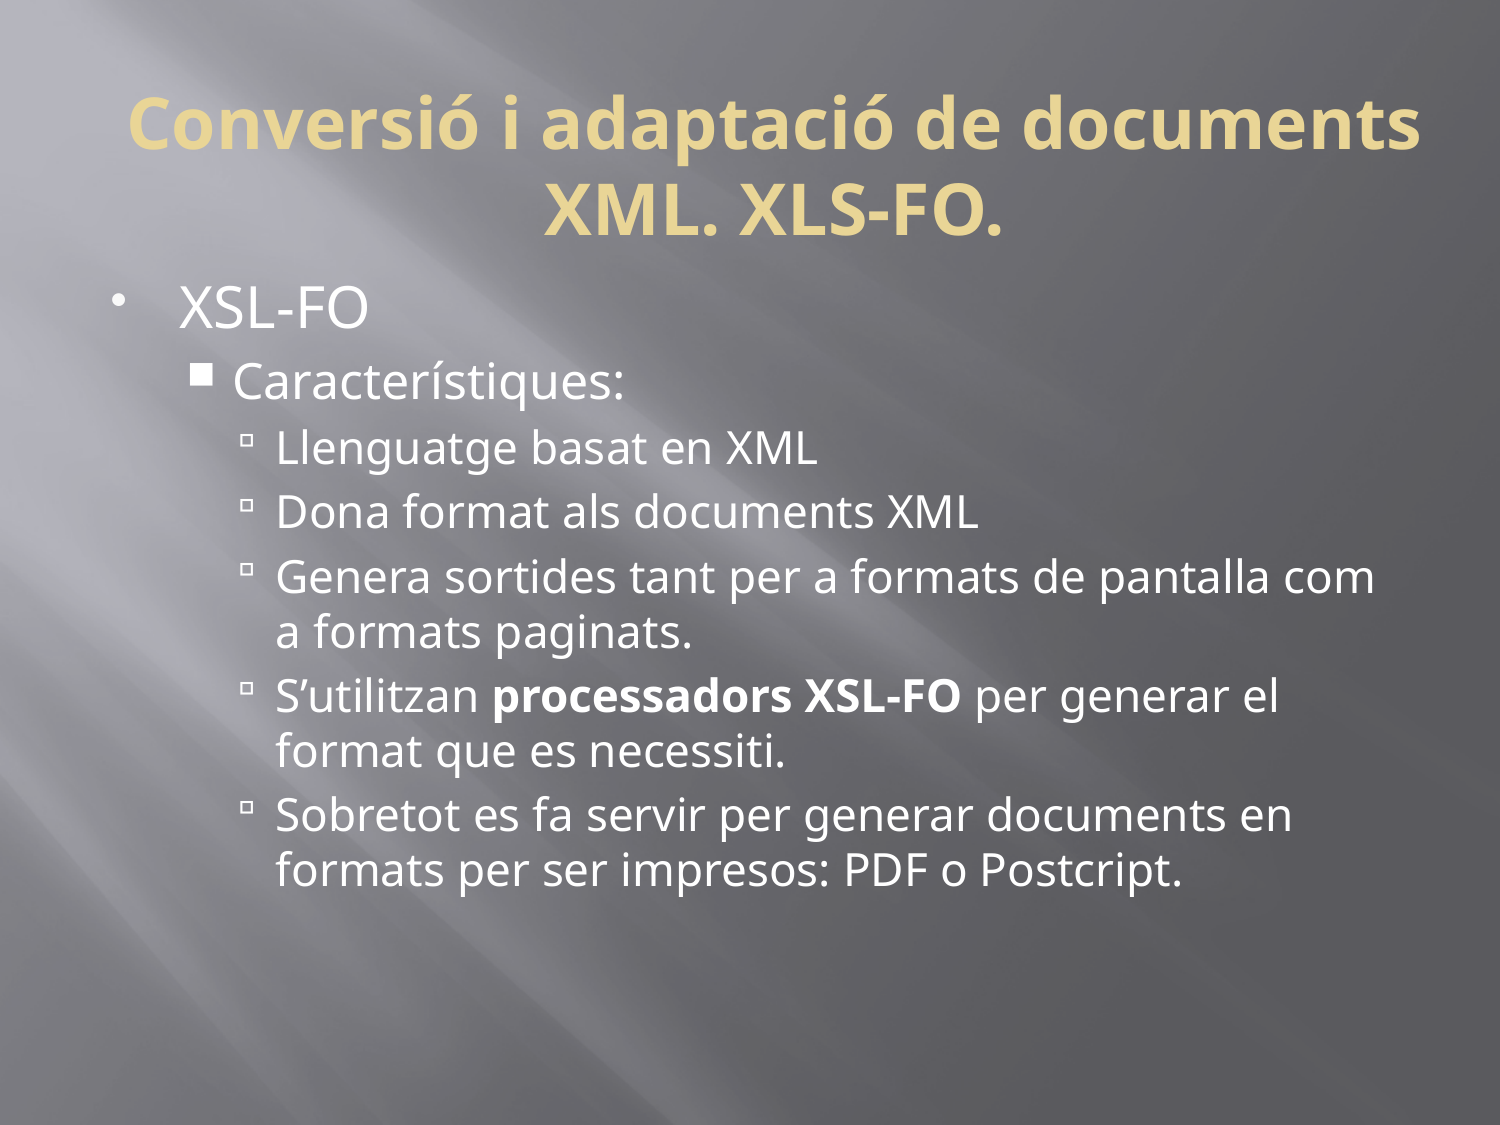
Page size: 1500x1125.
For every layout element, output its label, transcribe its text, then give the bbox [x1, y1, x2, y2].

picture [0, 0, 1500, 1125]
list XSL-FO Característiques: Llenguatge basat en XML Dona format als documents XML Genera sortides tant per a formats de pantalla com a formats paginats. S’utilitzan processadors XSL-FO per generar el format que es necessiti. Sobretot es fa servir per generar documents en formats per ser impresos: PDF o Postcript. [75, 262, 1425, 1032]
text_box Conversió i adaptació de documents XML. XLS-FO. [99, 70, 1450, 258]
